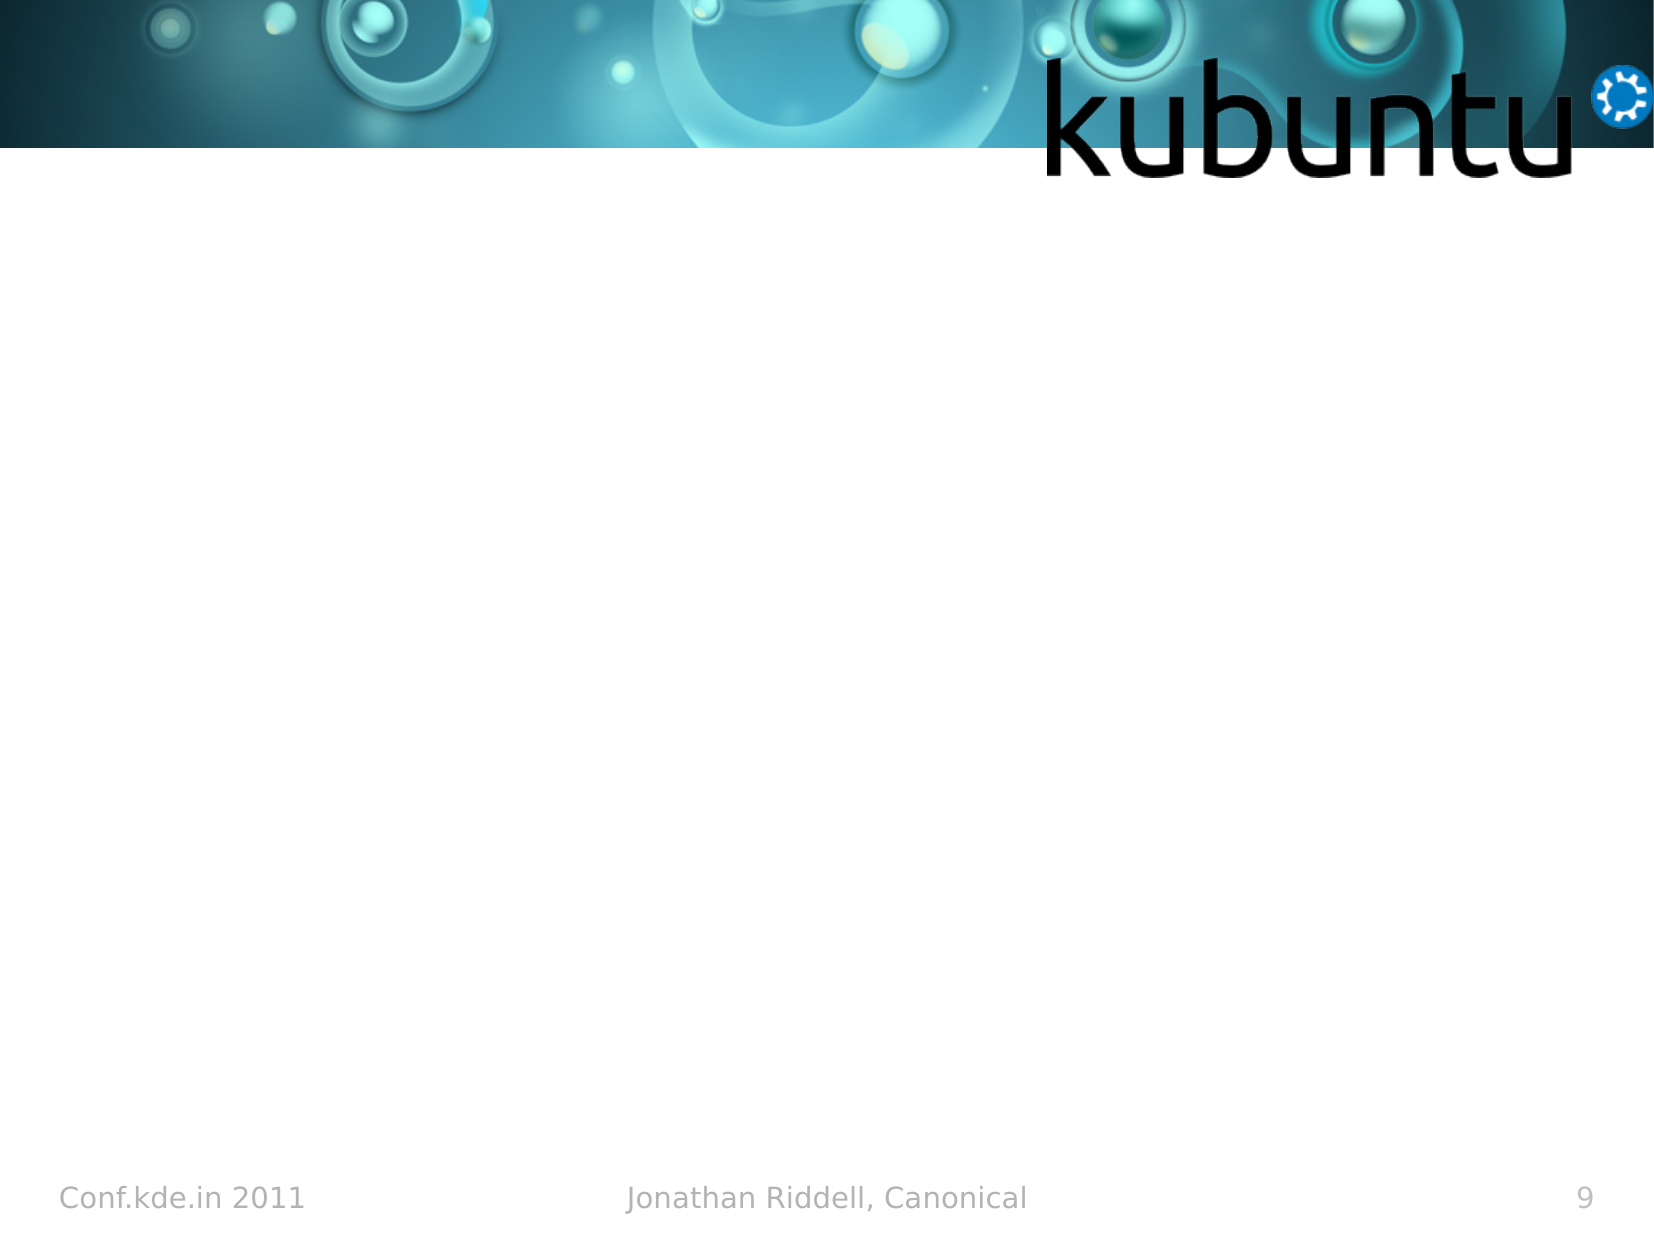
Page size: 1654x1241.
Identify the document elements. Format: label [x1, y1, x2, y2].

picture [0, 0, 1654, 178]
